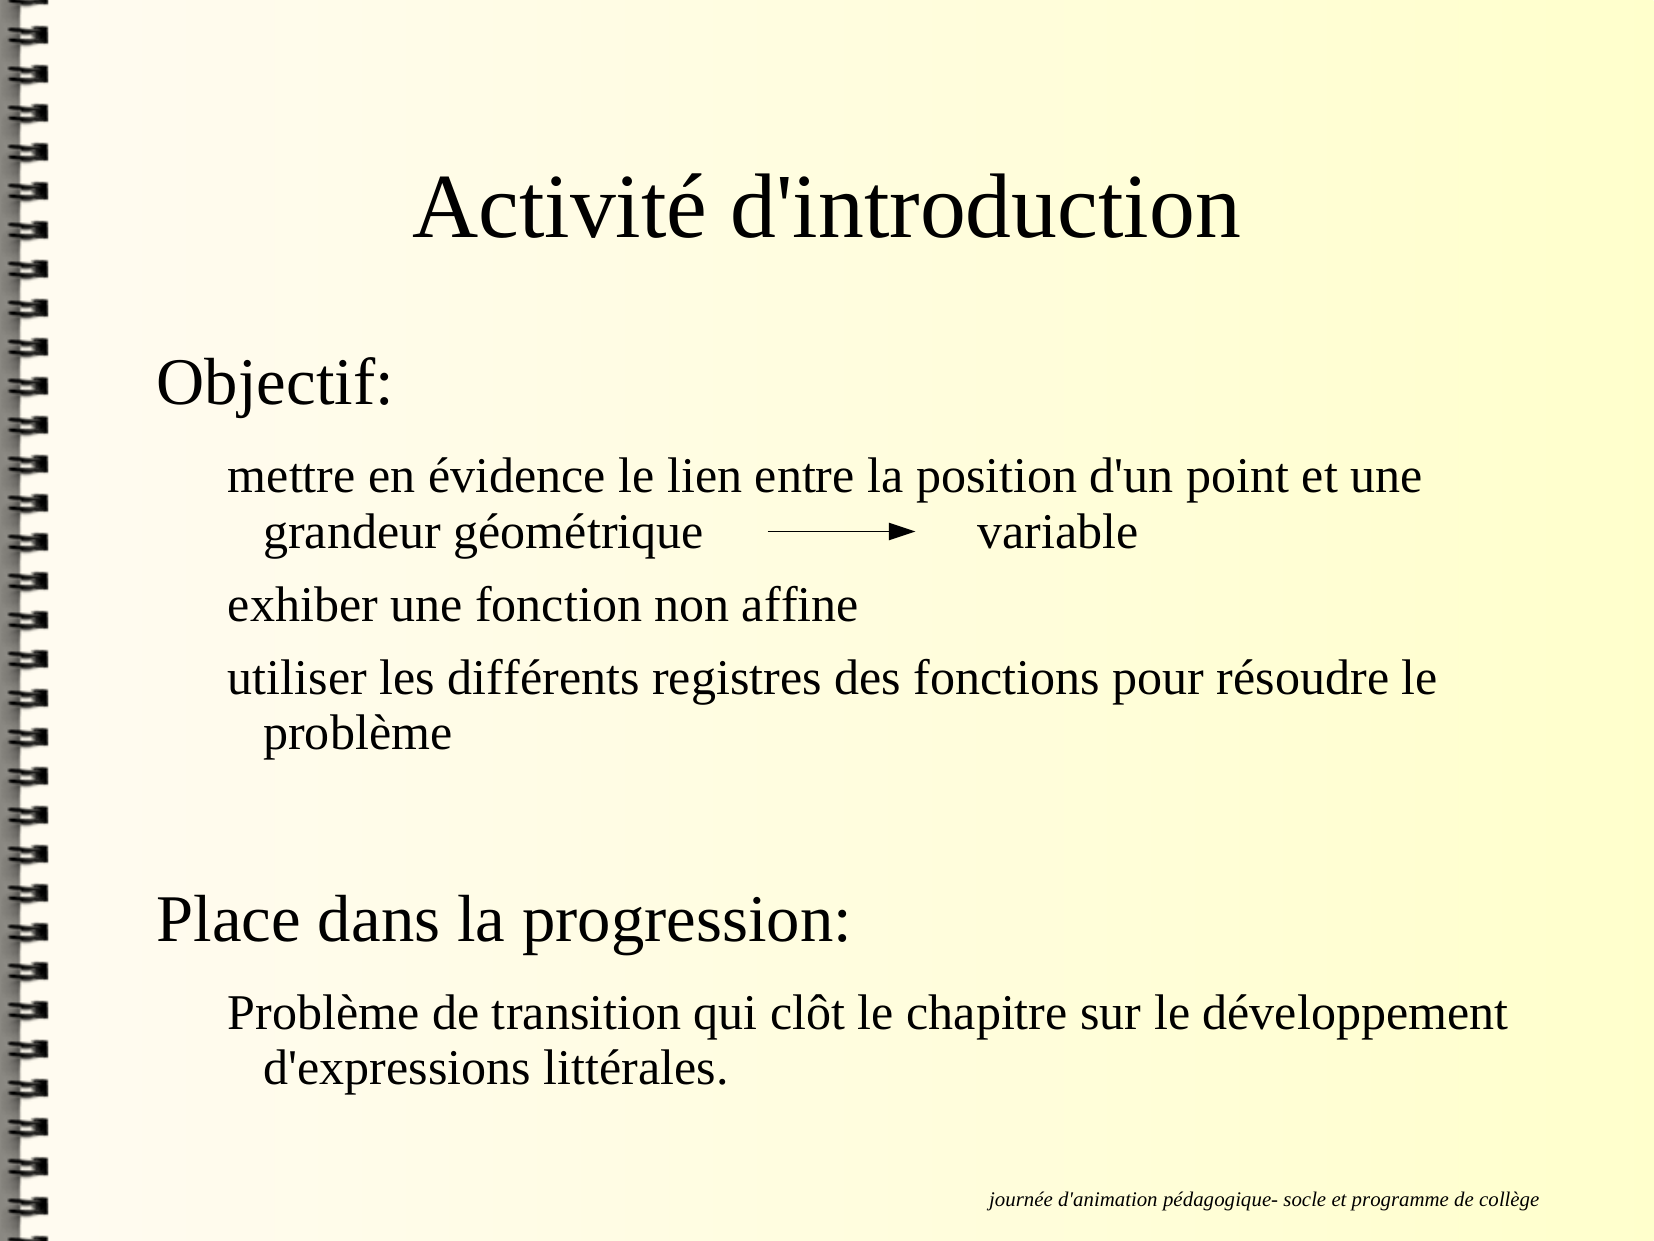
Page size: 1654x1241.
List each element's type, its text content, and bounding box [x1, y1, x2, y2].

text_box journée d'animation pédagogique- socle et programme de collège [974, 1181, 1654, 1220]
list Objectif: mettre en évidence le lien entre la position d'un point et une grandeur géométrique variable exhiber une fonction non affine utiliser les différents registres des fonctions pour résoudre le problème Place dans la progression: Problème de transition qui clôt le chapitre sur le développement d'expressions littérales. [121, 344, 1534, 1127]
title Activité d'introduction [121, 102, 1534, 311]
picture [0, 0, 1654, 1241]
